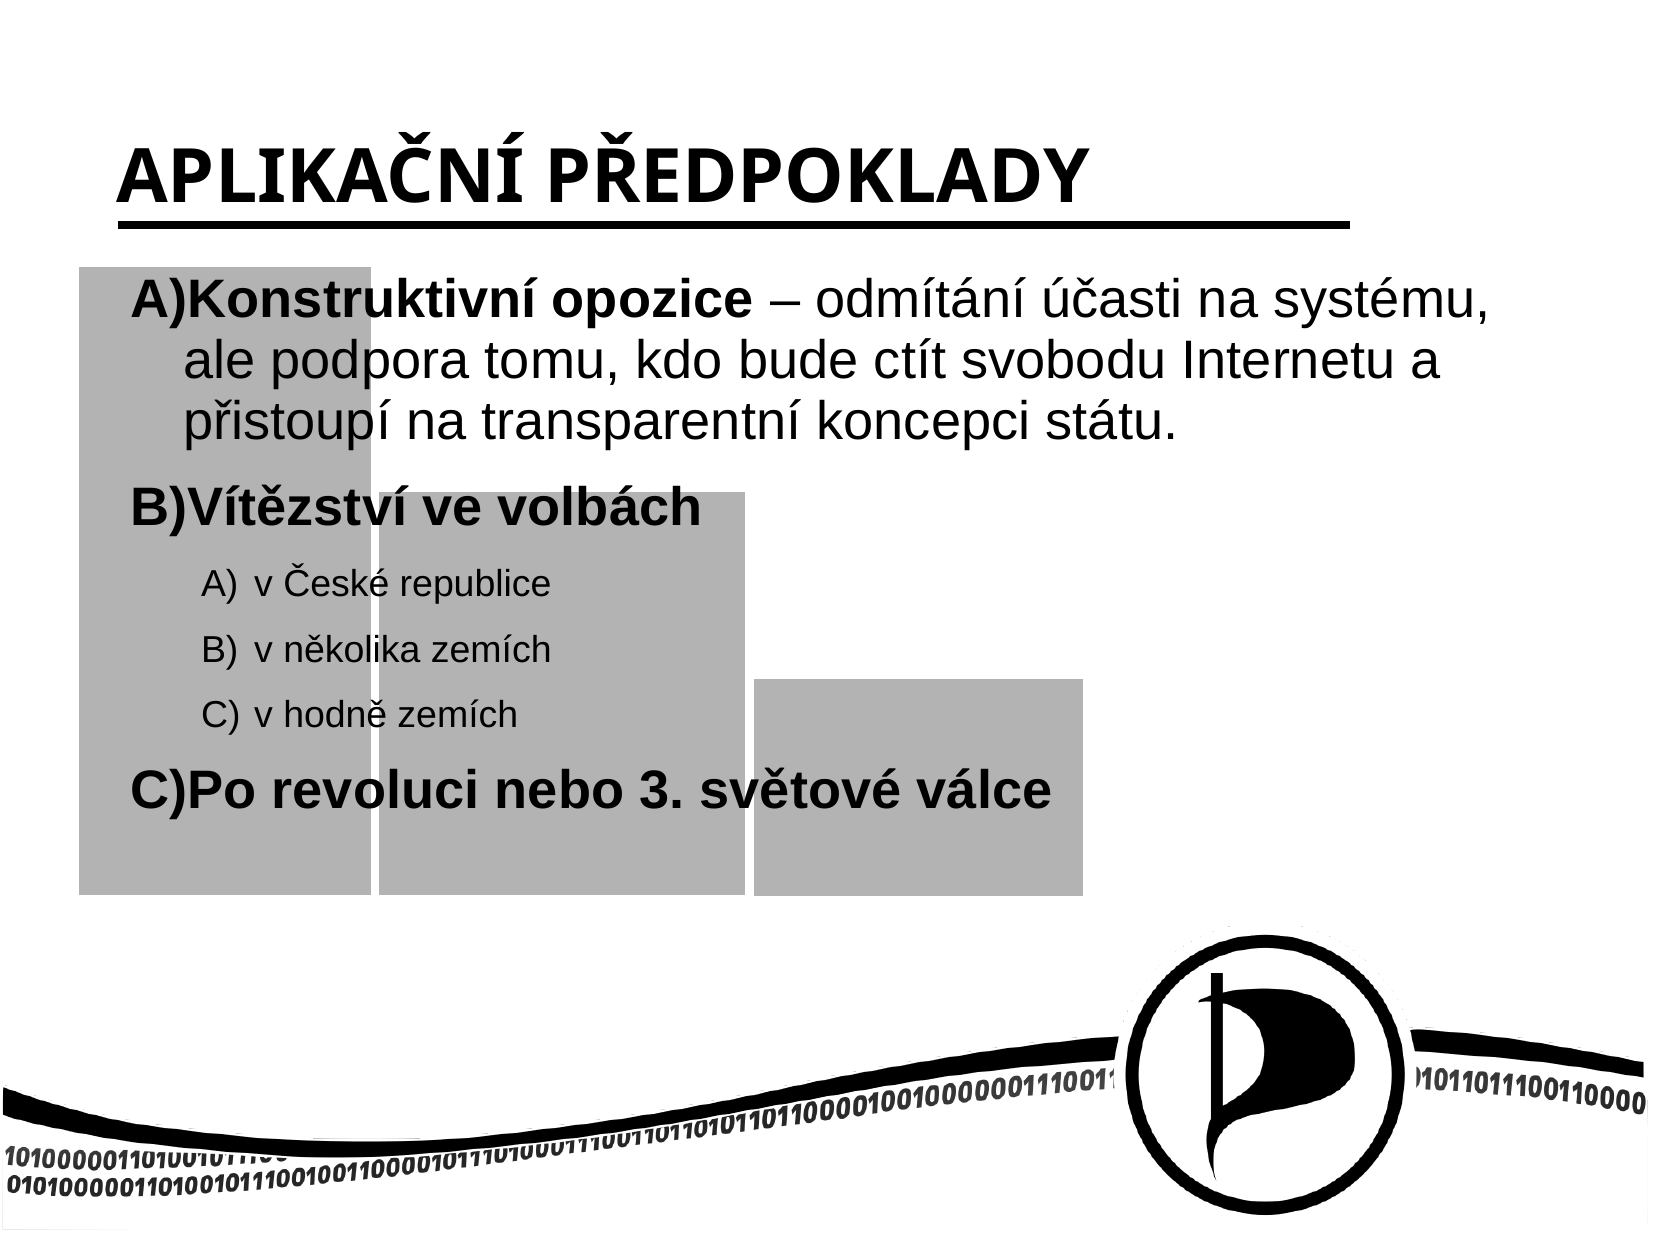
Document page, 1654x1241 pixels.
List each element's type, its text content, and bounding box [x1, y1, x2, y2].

title APLIKAČNÍ PŘEDPOKLADY [116, 0, 1654, 226]
text_box [75, 262, 376, 900]
list Konstruktivní opozice – odmítání účasti na systému, ale podpora tomu, kdo bude ctít svobodu Internetu a přistoupí na transparentní koncepci státu. Vítězství ve volbách v České republice v několika zemích v hodně zemích Po revoluci nebo 3. světové válce [112, 268, 1576, 1088]
picture [0, 922, 1648, 1230]
